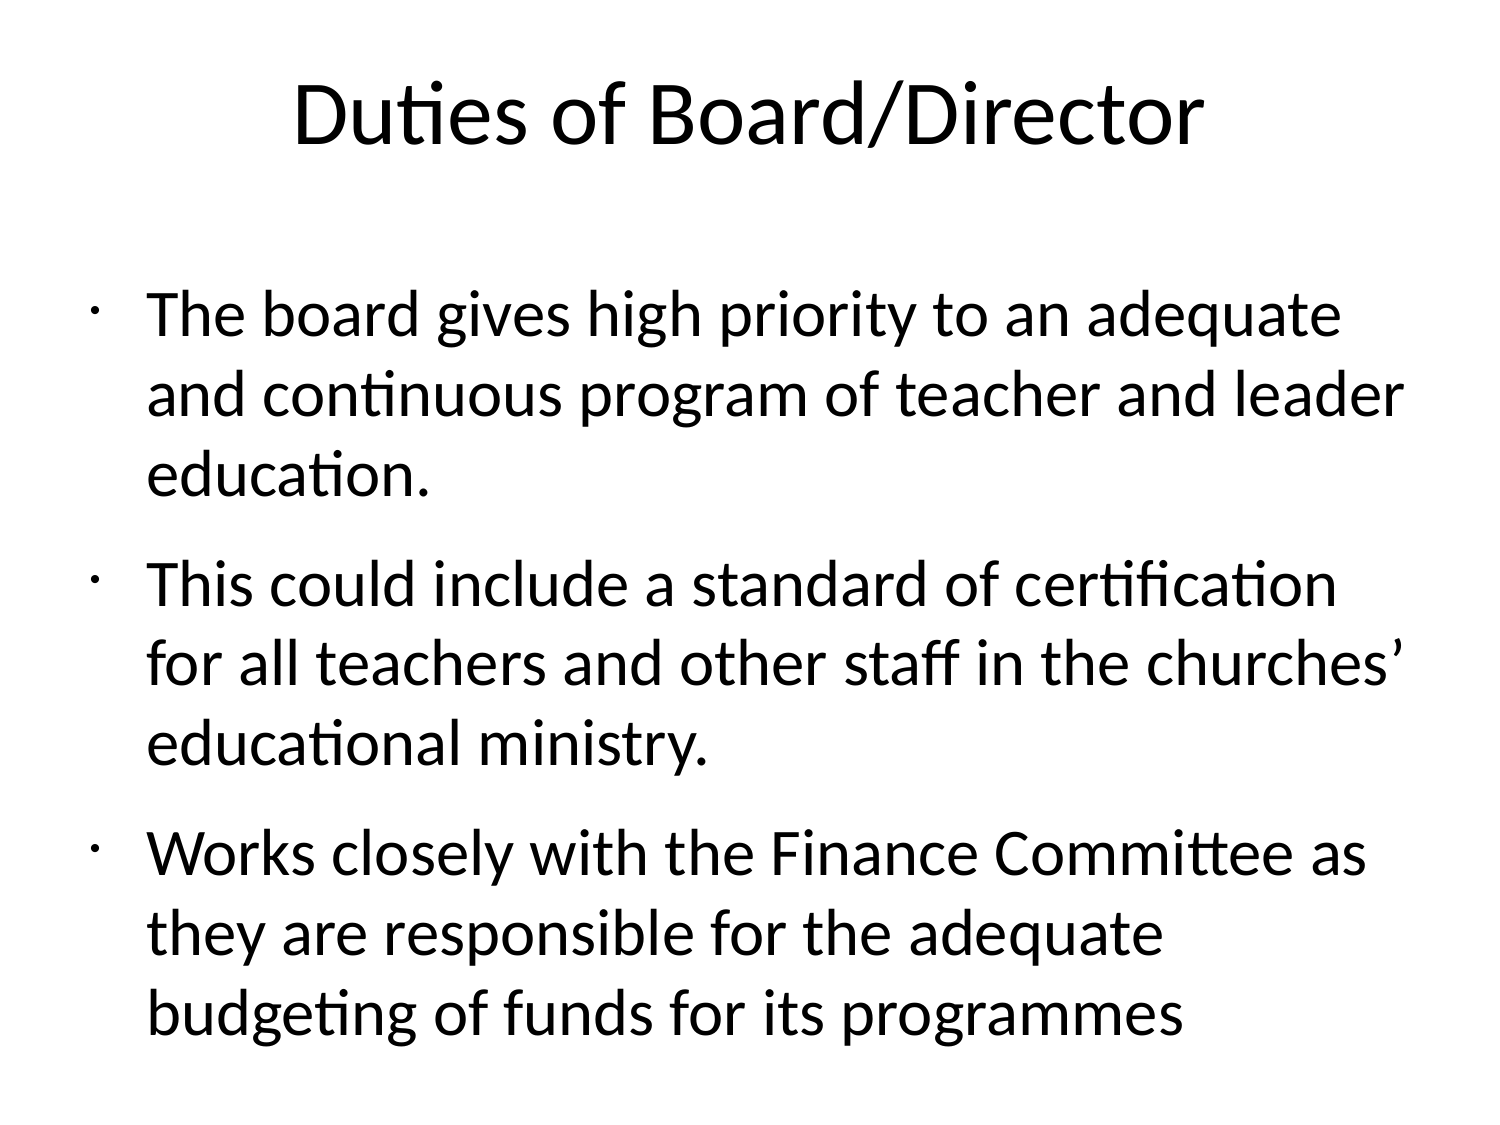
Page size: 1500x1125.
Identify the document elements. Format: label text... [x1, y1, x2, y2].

list The board gives high priority to an adequate and continuous program of teacher and leader education. This could include a standard of certification for all teachers and other staff in the churches’ educational ministry. Works closely with the Finance Committee as they are responsible for the adequate budgeting of funds for its programmes [75, 262, 1425, 1005]
title Duties of Board/Director [75, 45, 1425, 233]
